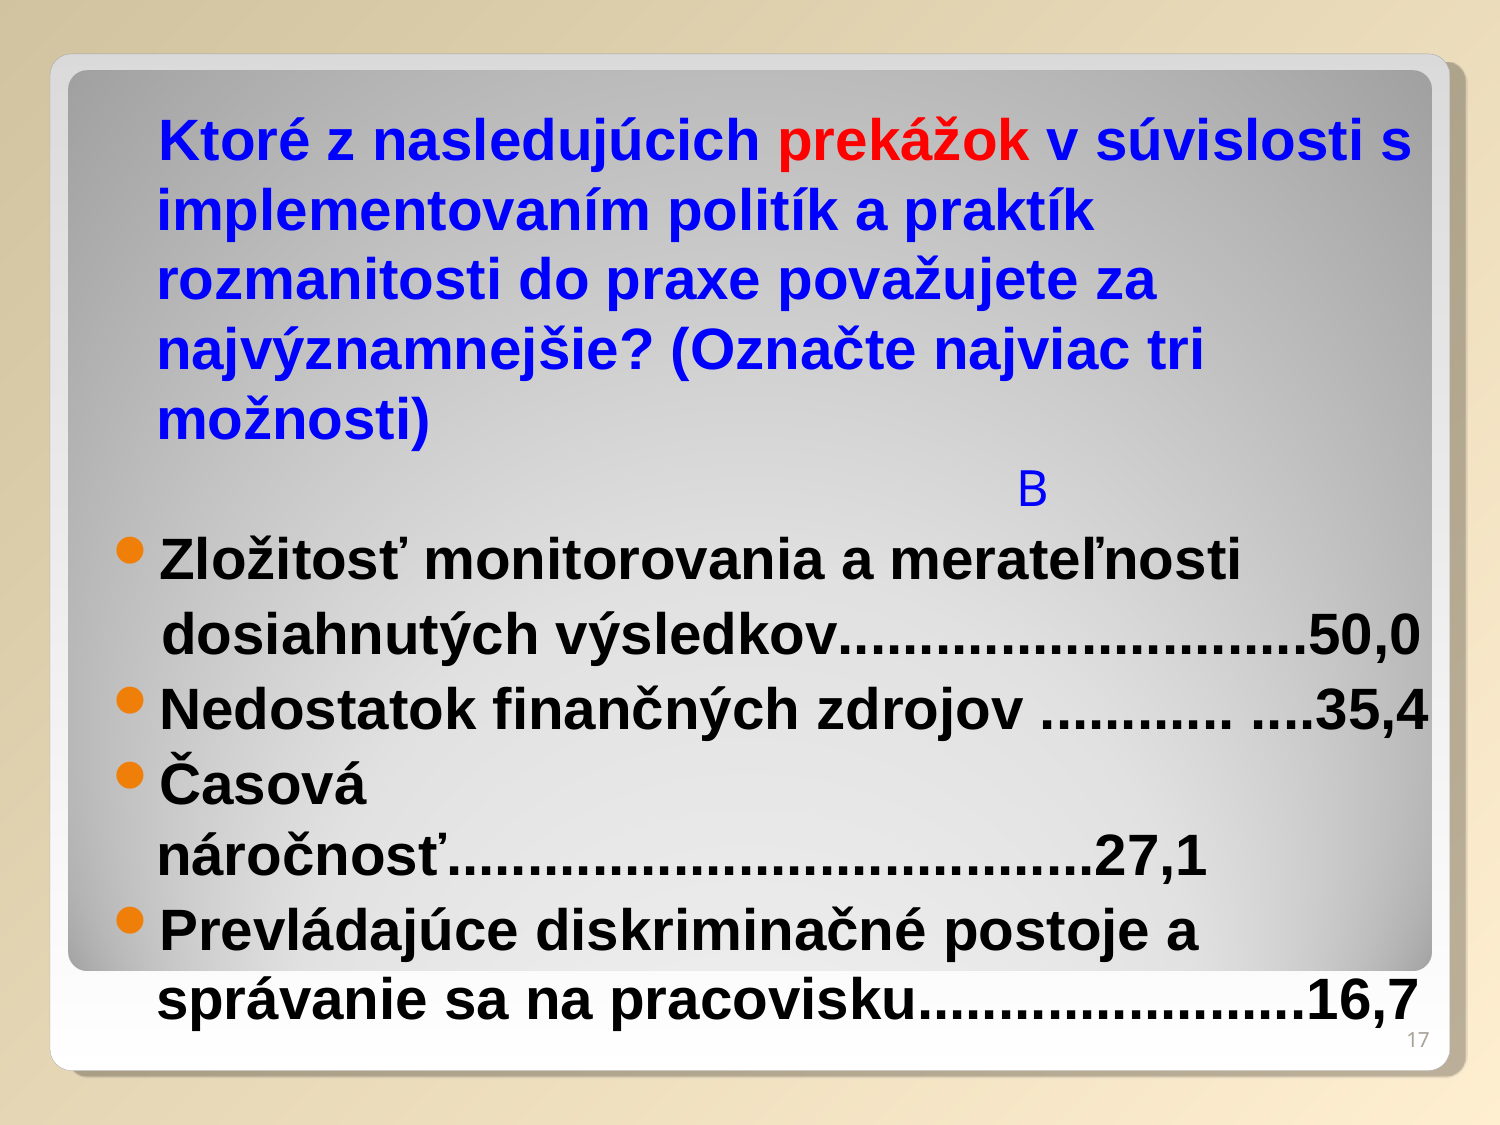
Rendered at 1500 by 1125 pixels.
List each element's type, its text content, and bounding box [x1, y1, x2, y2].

picture [67, 69, 1433, 972]
list Ktoré z nasledujúcich prekážok v súvislosti s implementovaním politík a praktík rozmanitosti do praxe považujete za najvýznamnejšie? (Označte najviac tri možnosti) B Zložitosť monitorovania a merateľnosti dosiahnutých výsledkov.............................50,0 Nedostatok finančných zdrojov ............ ....35,4 Časová náročnosť........................................27,1 Prevládajúce diskriminačné postoje a správanie sa na pracovisku........................16,7 [82, 86, 1447, 1071]
